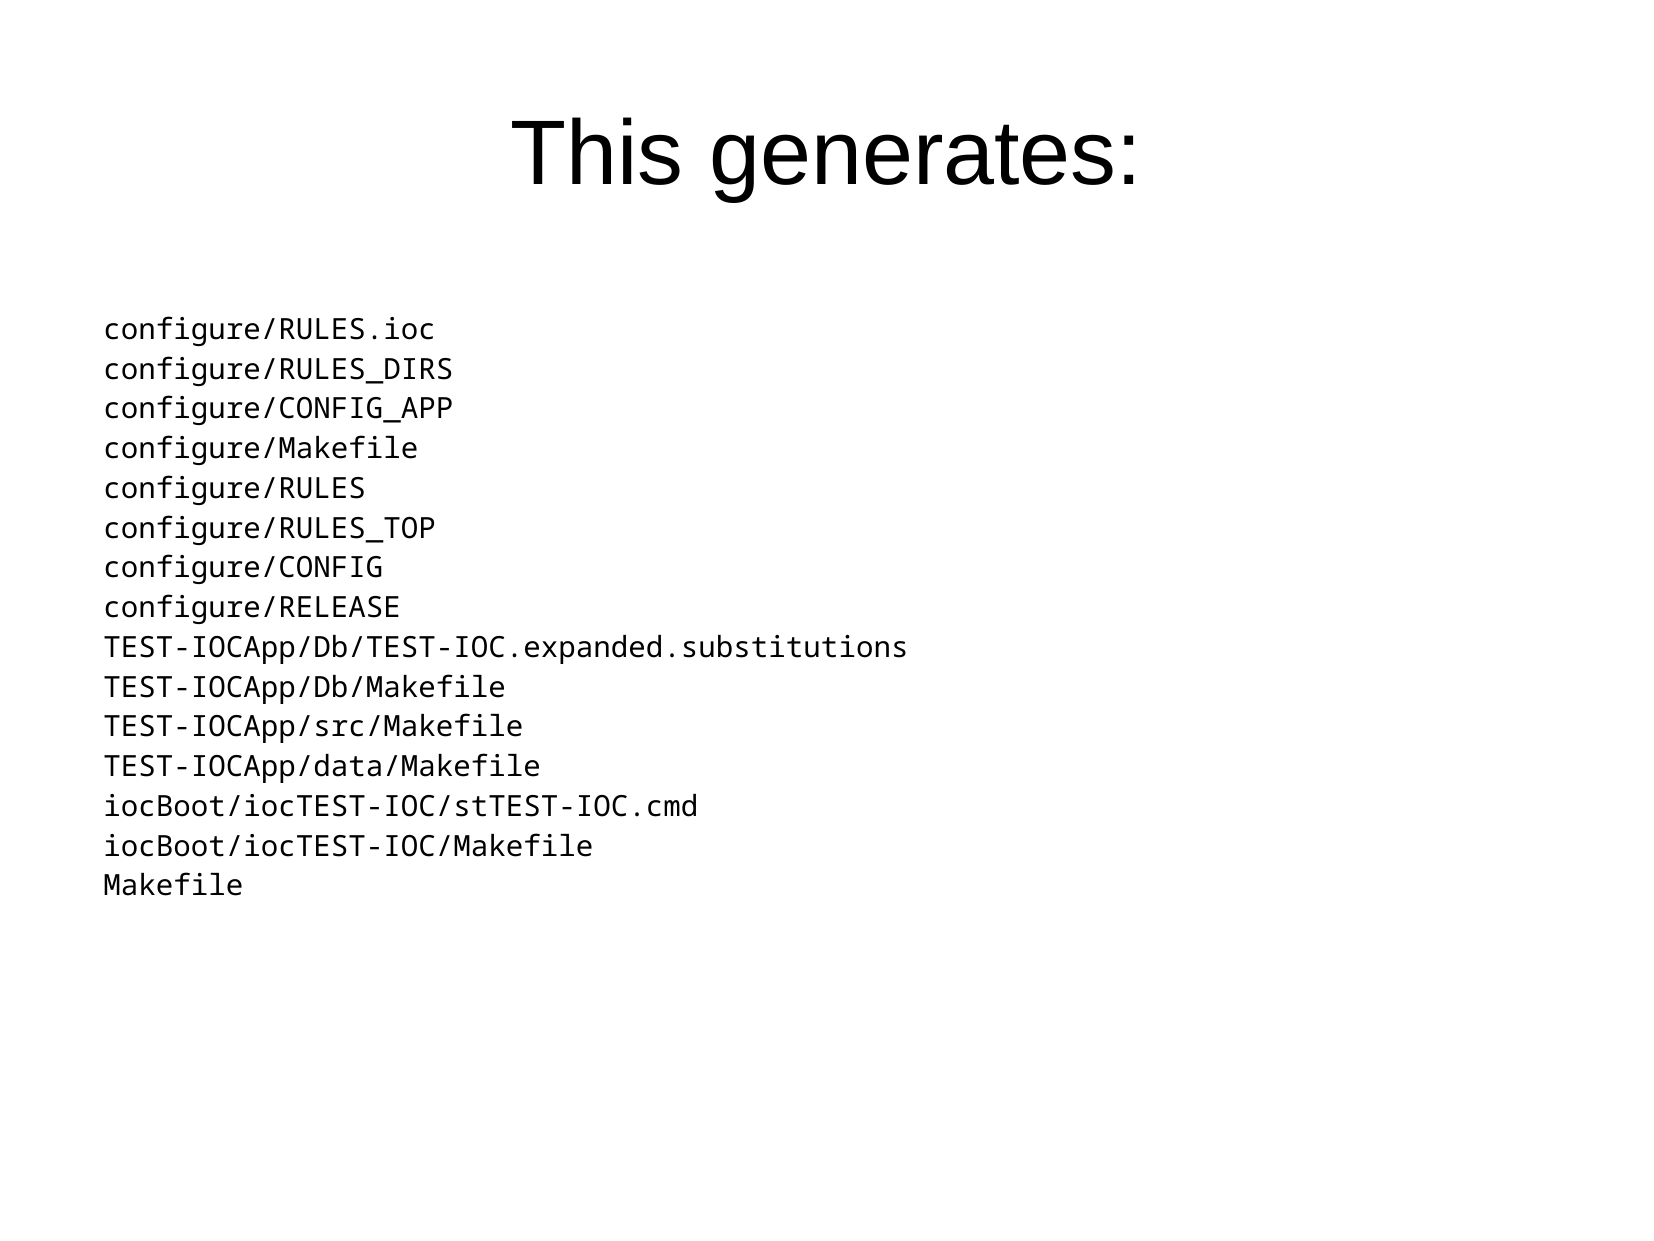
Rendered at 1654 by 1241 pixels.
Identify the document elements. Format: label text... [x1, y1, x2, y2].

text_box configure/RULES.ioc configure/RULES_DIRS configure/CONFIG_APP configure/Makefile configure/RULES configure/RULES_TOP configure/CONFIG configure/RELEASE TEST-IOCApp/Db/TEST-IOC.expanded.substitutions TEST-IOCApp/Db/Makefile TEST-IOCApp/src/Makefile TEST-IOCApp/data/Makefile iocBoot/iocTEST-IOC/stTEST-IOC.cmd iocBoot/iocTEST-IOC/Makefile Makefile [88, 300, 1063, 857]
title This generates: [82, 49, 1571, 257]
